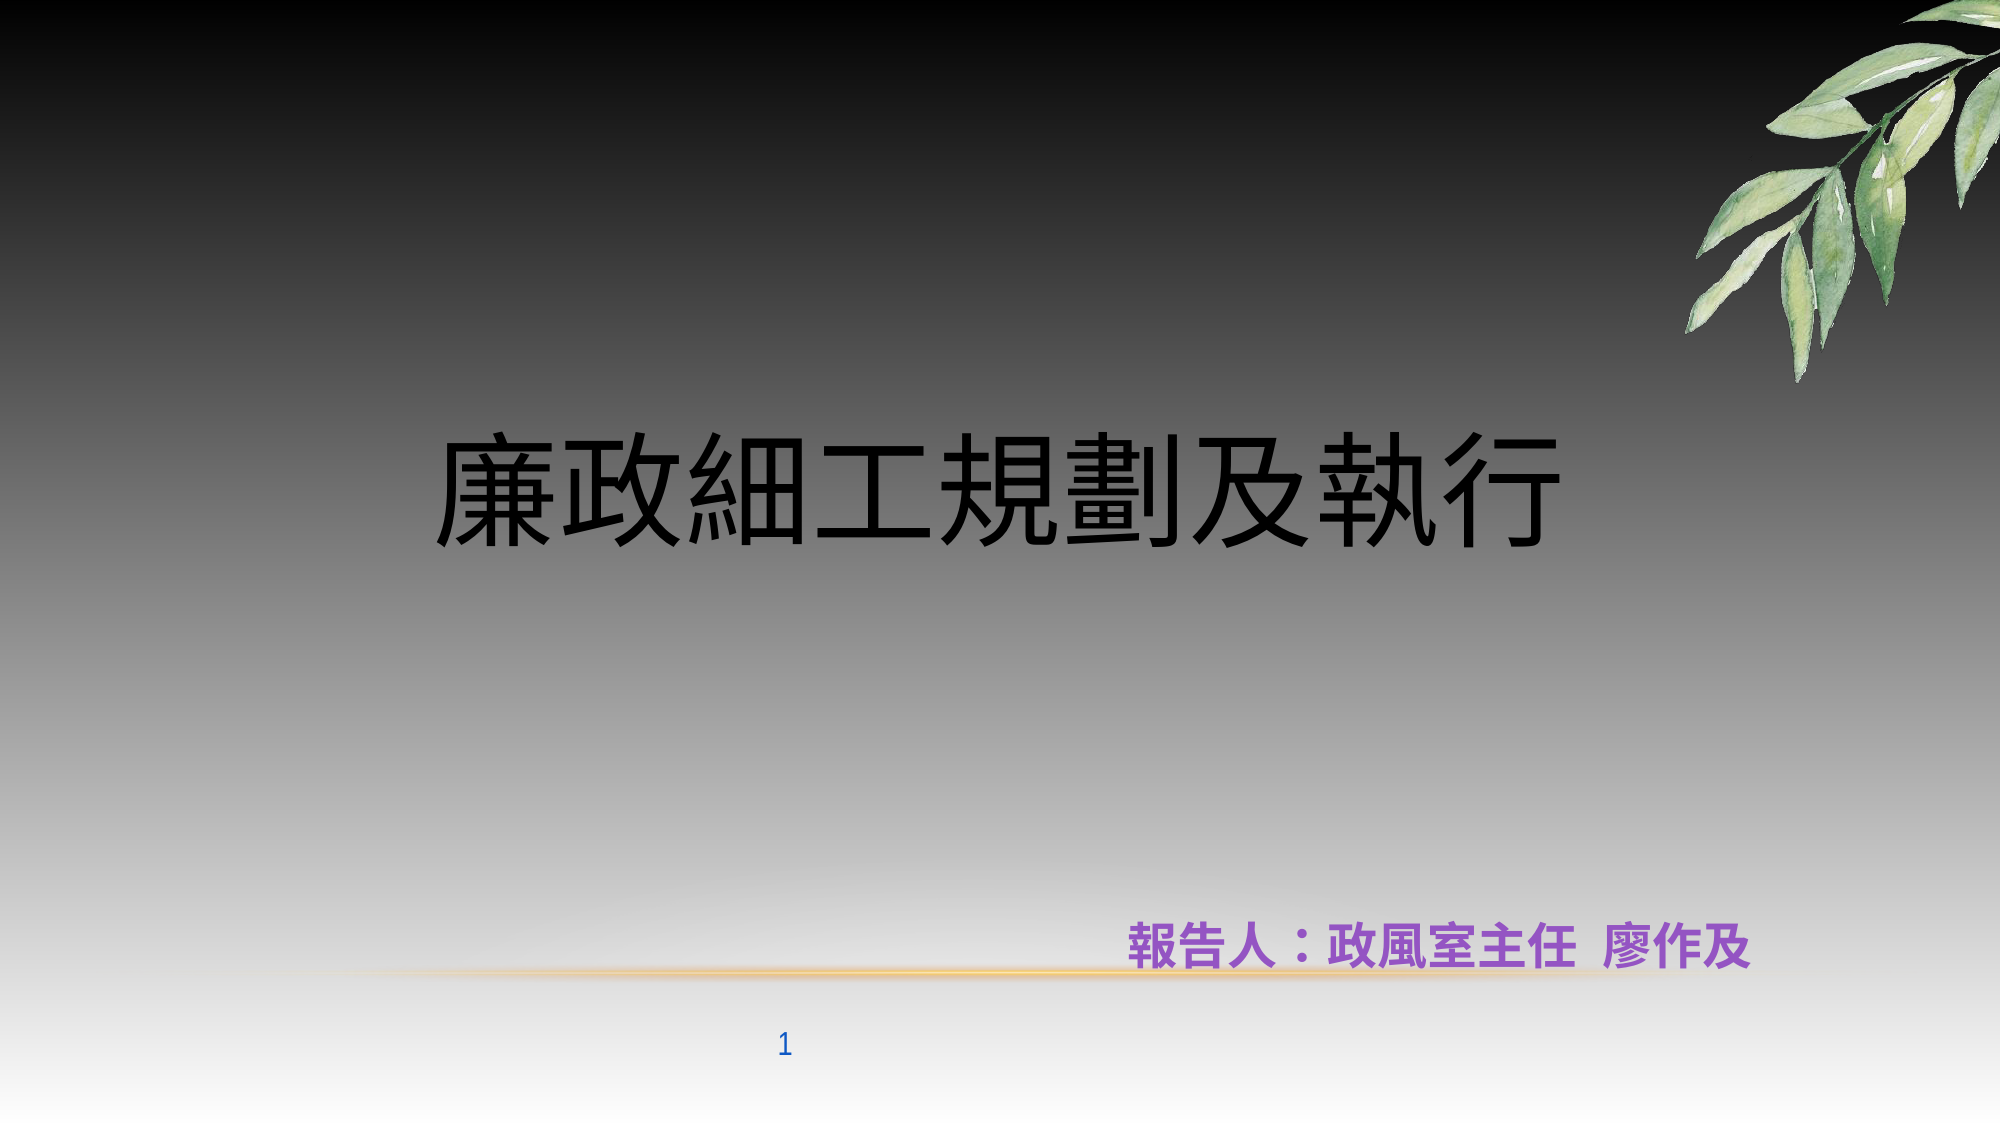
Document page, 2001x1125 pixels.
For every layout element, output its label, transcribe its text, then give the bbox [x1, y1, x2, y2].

picture [0, 0, 2000, 1125]
text_box 報告人：政風室主任 廖作及 [1112, 862, 1883, 983]
text_box [1684, 0, 2000, 384]
text_box <編號> [762, 1012, 980, 1073]
text_box 廉政細工規劃及執行 [150, 329, 1850, 571]
